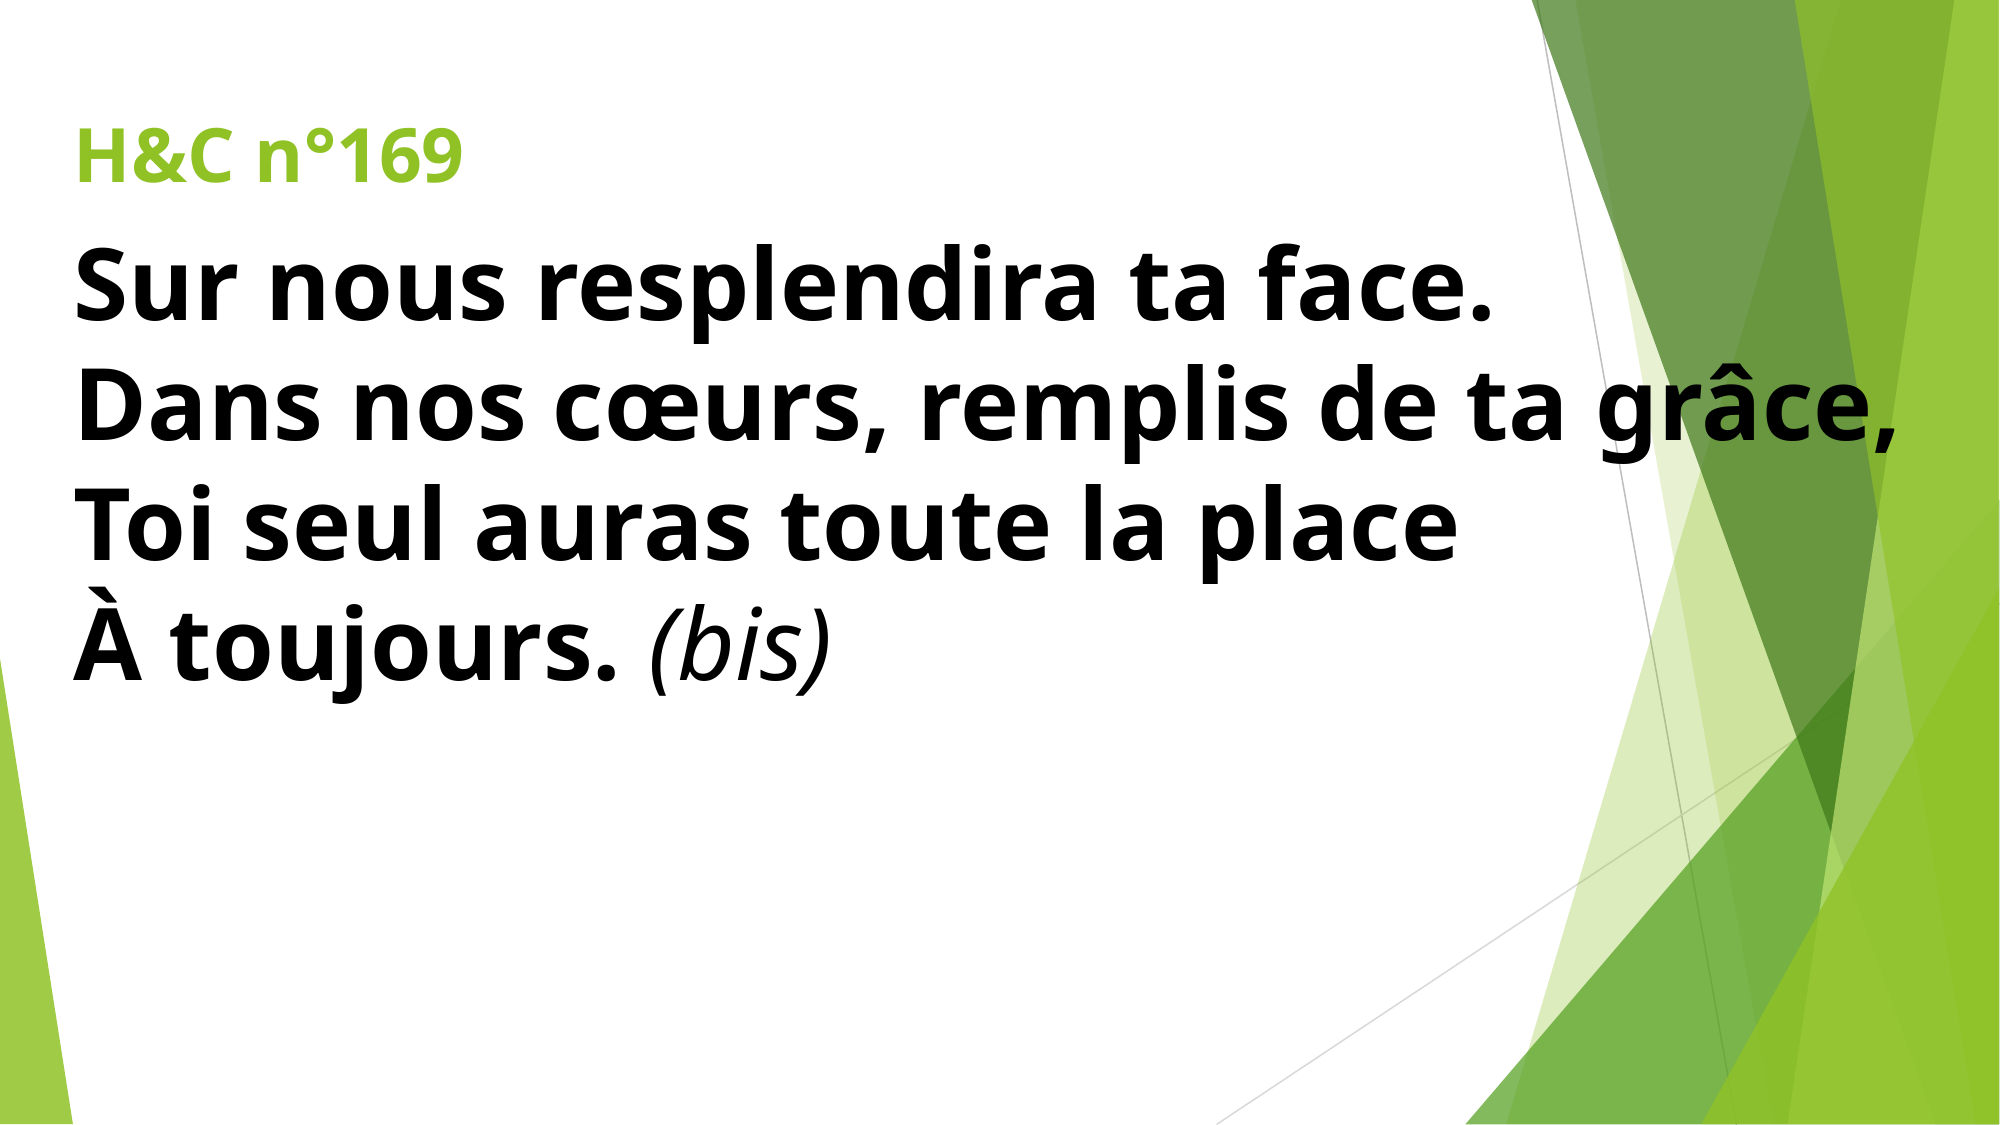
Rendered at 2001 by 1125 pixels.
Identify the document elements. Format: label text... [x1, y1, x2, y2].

text_box Sur nous resplendira ta face. Dans nos cœurs, remplis de ta grâce, Toi seul auras toute la place À toujours. (bis) [59, 213, 1973, 1037]
text_box H&C n°169 [59, 99, 1522, 213]
